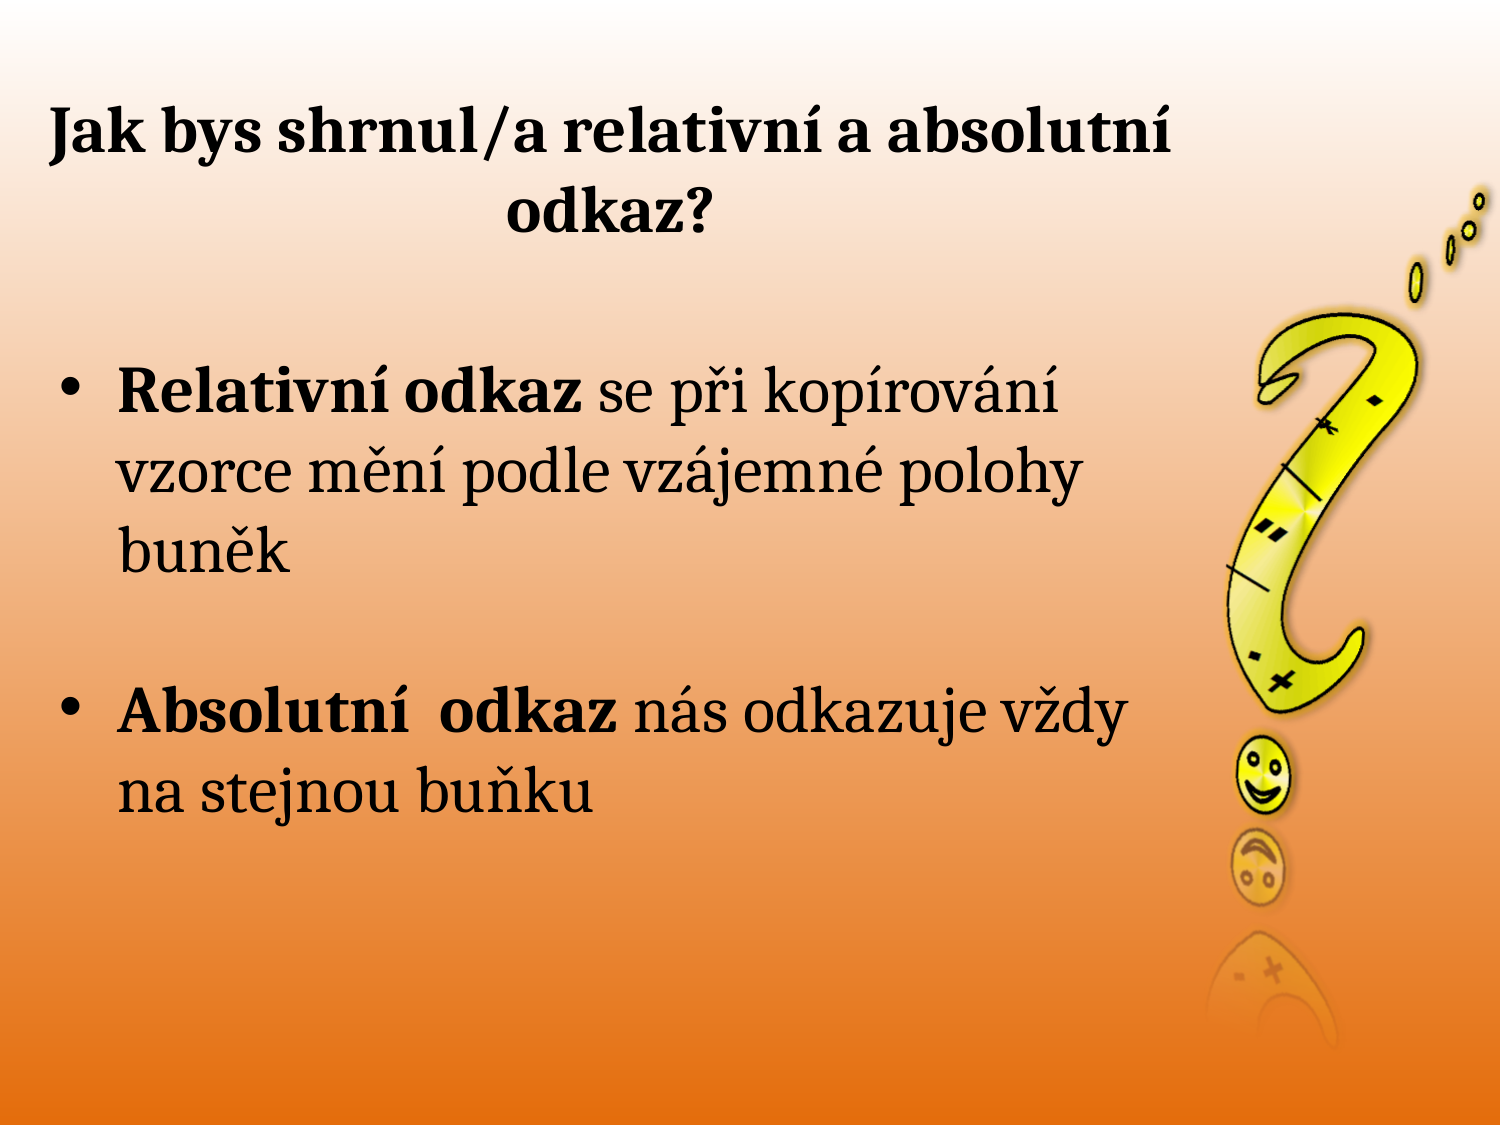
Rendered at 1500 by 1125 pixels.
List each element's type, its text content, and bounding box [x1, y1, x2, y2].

text_box Relativní odkaz se při kopírování vzorce mění podle vzájemné polohy buněk Absolutní odkaz nás odkazuje vždy na stejnou buňku [0, 337, 1158, 834]
picture [1171, 160, 1500, 1125]
text_box Jak bys shrnul/a relativní a absolutní odkaz? [0, 78, 1223, 254]
